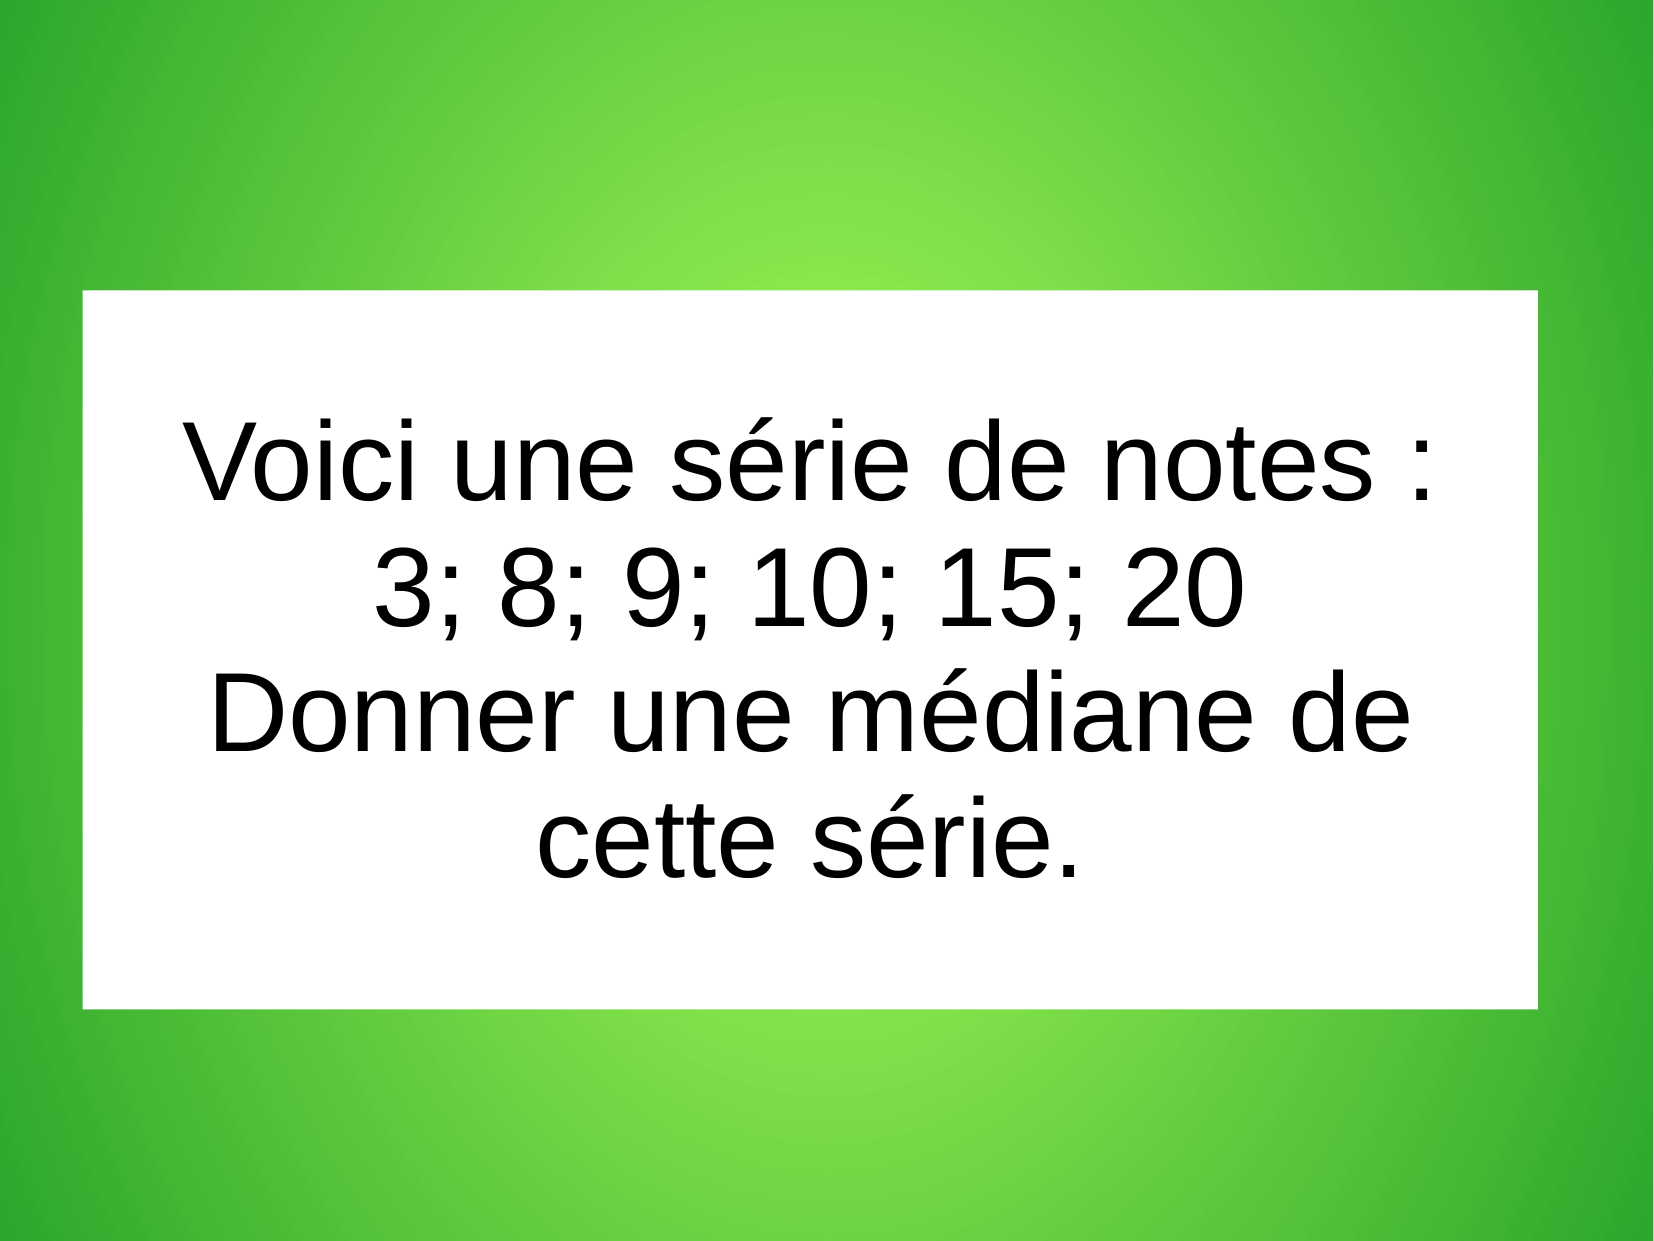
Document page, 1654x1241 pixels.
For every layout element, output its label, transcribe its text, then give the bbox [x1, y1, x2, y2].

picture [0, 0, 1654, 1241]
text_box Voici une série de notes : 3; 8; 9; 10; 15; 20 Donner une médiane de cette série. [82, 290, 1538, 1010]
